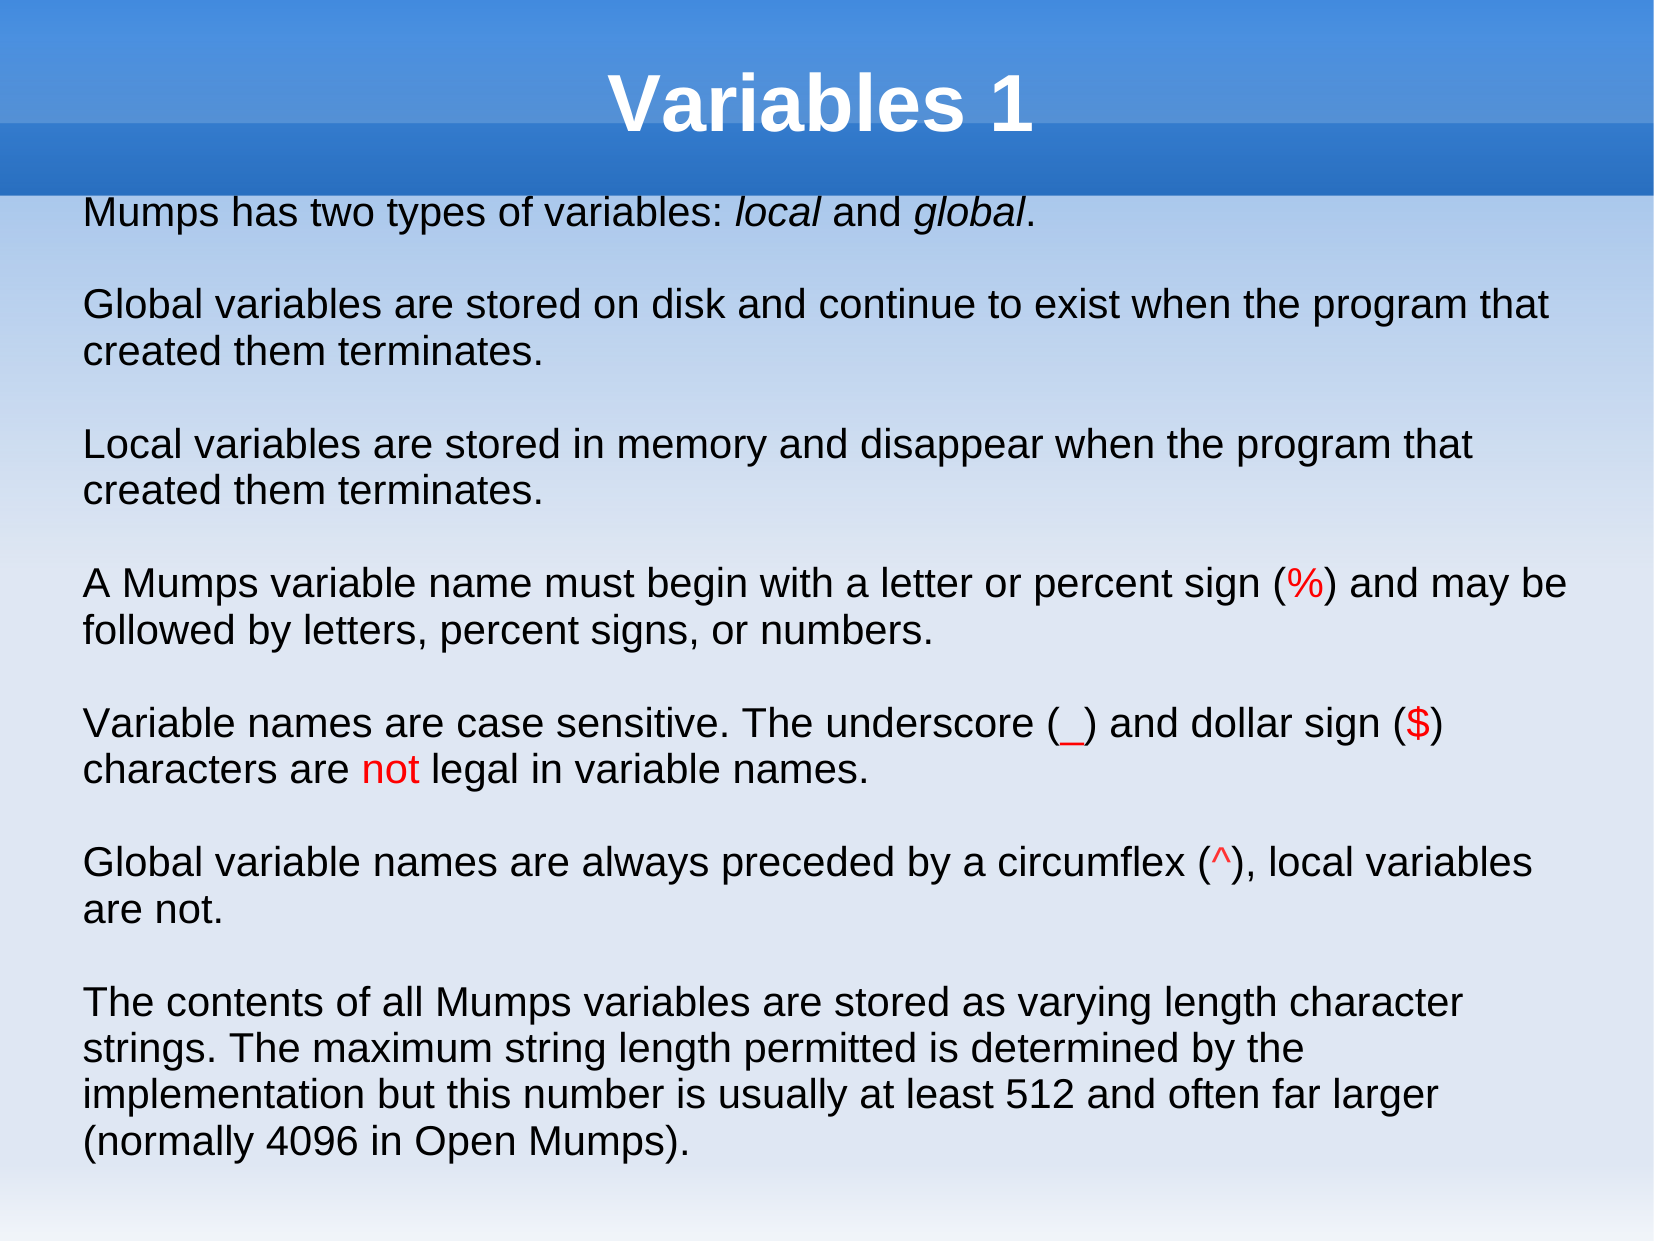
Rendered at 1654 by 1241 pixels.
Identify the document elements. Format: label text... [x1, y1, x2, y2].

title Variables 1 [76, 0, 1565, 208]
subtitle Mumps has two types of variables: local and global. Global variables are stored on disk and continue to exist when the program that created them terminates. Local variables are stored in memory and disappear when the program that created them terminates. A Mumps variable name must begin with a letter or percent sign (%) and may be followed by letters, percent signs, or numbers. Variable names are case sensitive. The underscore (_) and dollar sign ($) characters are not legal in variable names. Global variable names are always preceded by a circumflex (^), local variables are not. The contents of all Mumps variables are stored as varying length character strings. The maximum string length permitted is determined by the implementation but this number is usually at least 512 and often far larger (normally 4096 in Open Mumps). [82, 188, 1571, 1211]
picture [0, 0, 1654, 1241]
